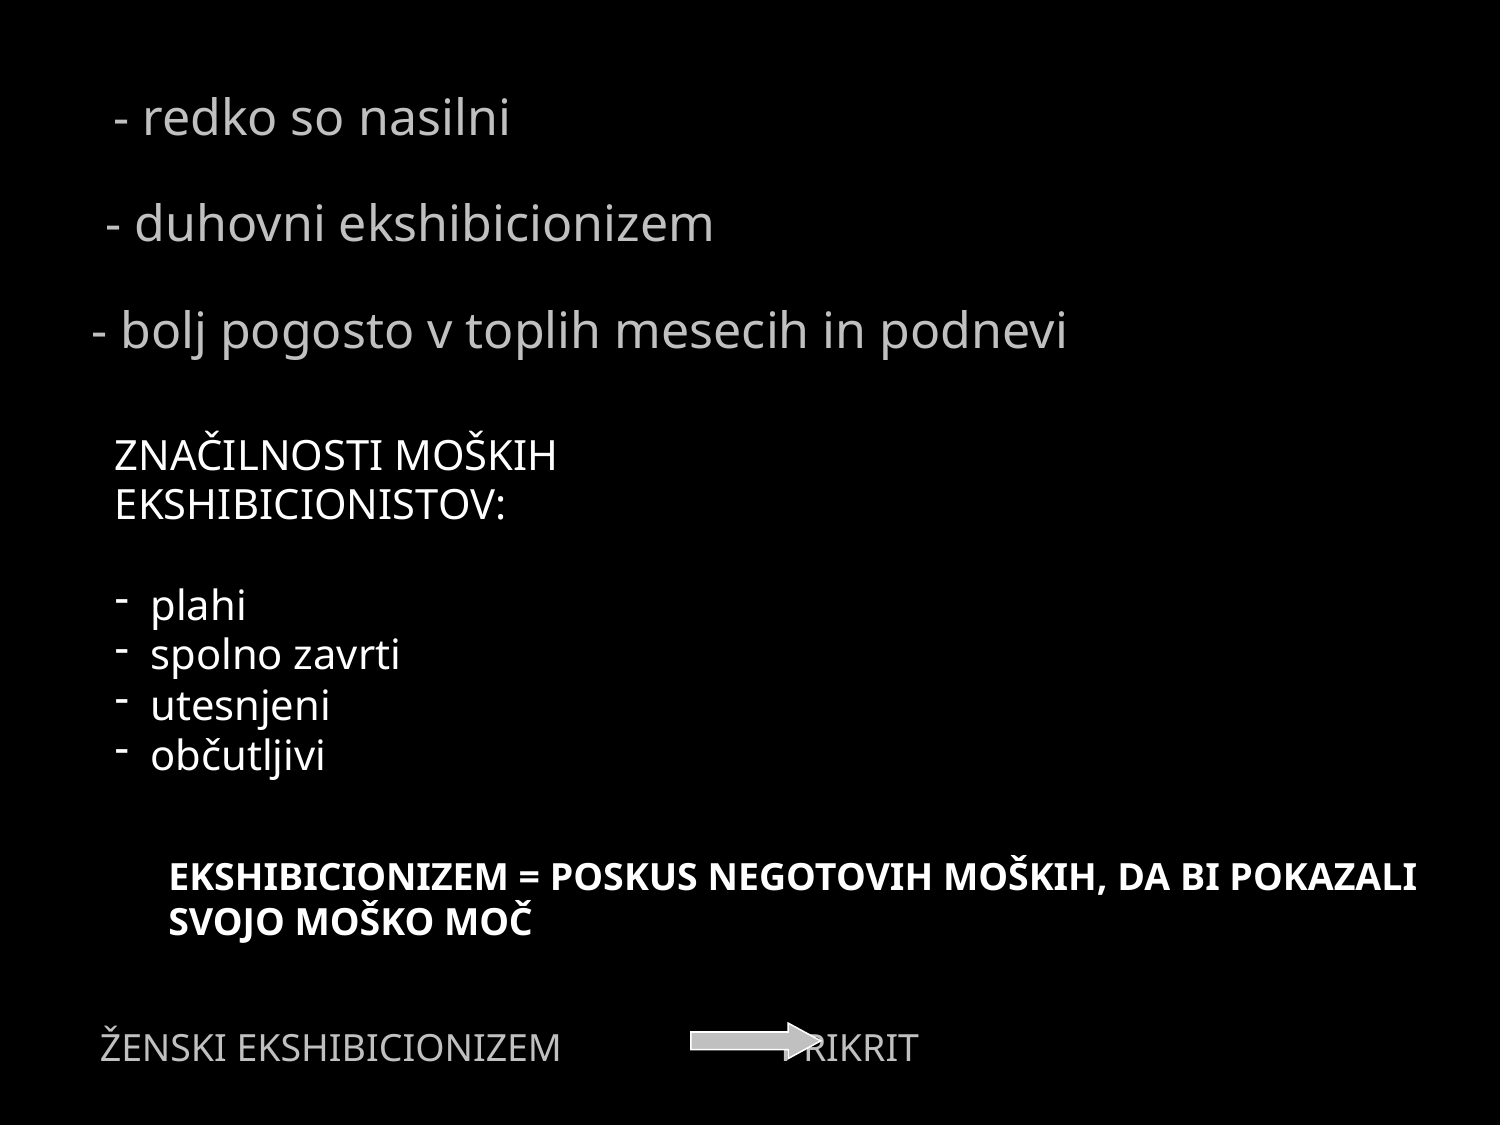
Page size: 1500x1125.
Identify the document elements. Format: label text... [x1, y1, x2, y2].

text_box [690, 1023, 821, 1059]
text_box - redko so nasilni [98, 78, 527, 153]
text_box ZNAČILNOSTI MOŠKIH EKSHIBICIONISTOV: plahi spolno zavrti utesnjeni občutljivi [100, 420, 933, 786]
text_box - duhovni ekshibicionizem [90, 184, 731, 260]
text_box ŽENSKI EKSHIBICIONIZEM PRIKRIT [85, 1016, 1069, 1077]
text_box EKSHIBICIONIZEM = POSKUS NEGOTOVIH MOŠKIH, DA BI POKAZALI SVOJO MOŠKO MOČ [153, 846, 1443, 951]
text_box - bolj pogosto v toplih mesecih in podnevi [76, 290, 1084, 366]
